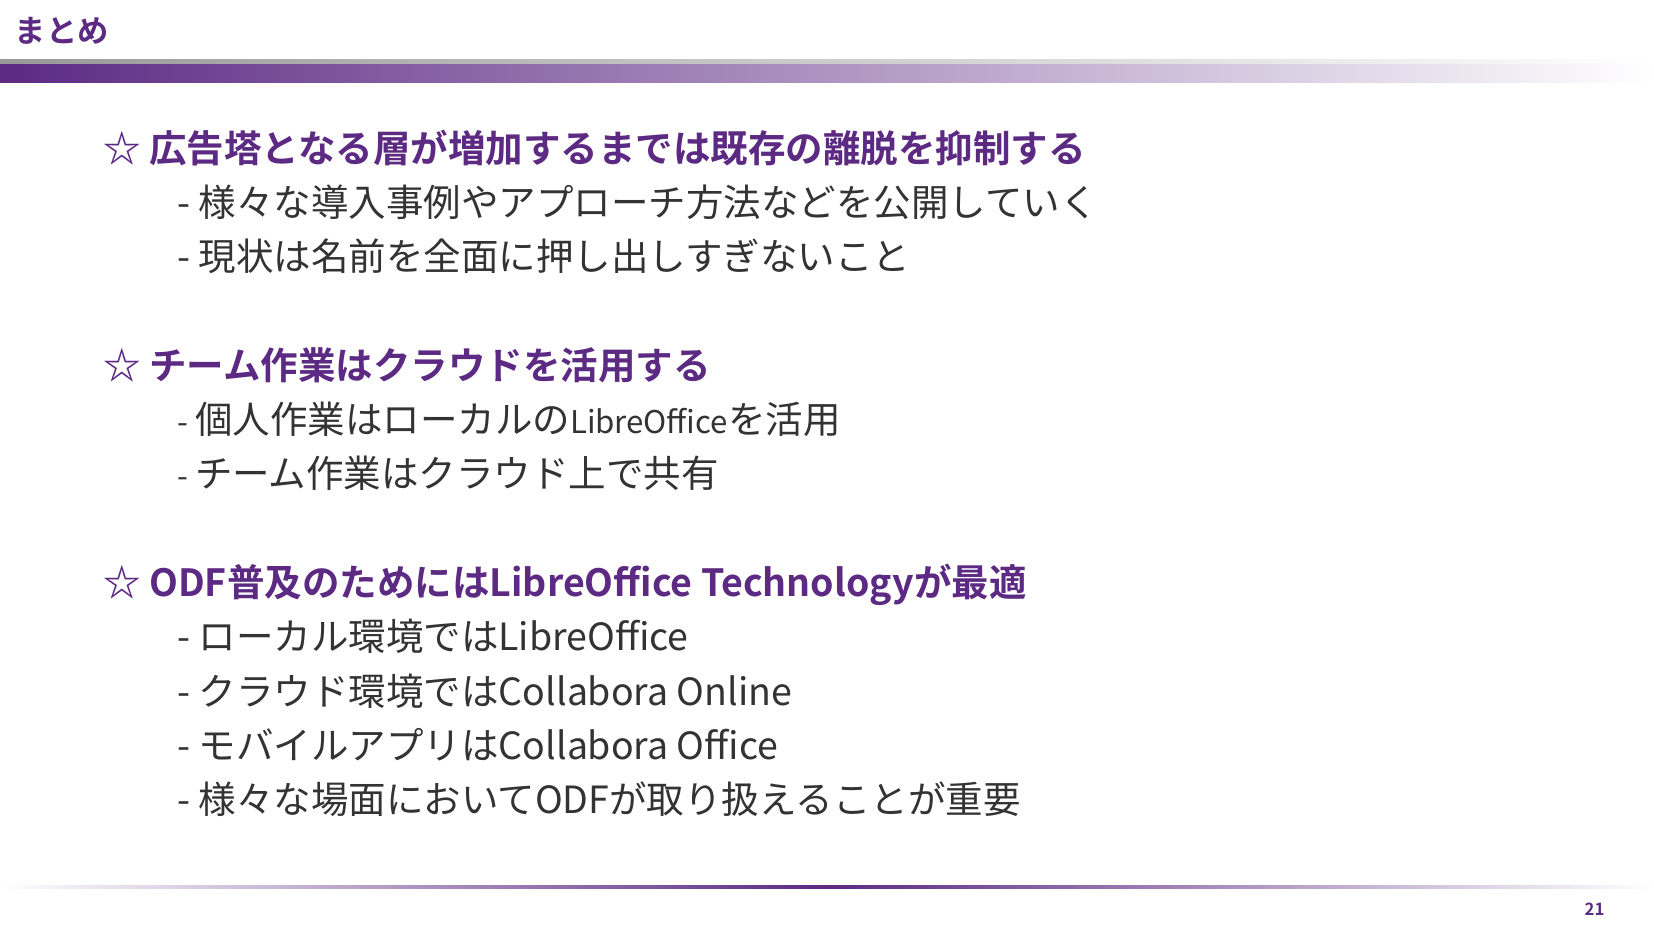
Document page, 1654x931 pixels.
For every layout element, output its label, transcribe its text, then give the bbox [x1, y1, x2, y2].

text_box ☆ 広告塔となる層が増加するまでは既存の離脱を抑制する - 様々な導入事例やアプローチ方法などを公開していく - 現状は名前を全面に押し出しすぎないこと ☆ チーム作業はクラウドを活用する - 個人作業はローカルのLibreOfficeを活用 - チーム作業はクラウド上で共有 ☆ ODF普及のためにはLibreOffice Technologyが最適 - ローカル環境ではLibreOffice - クラウド環境ではCollabora Online - モバイルアプリはCollabora Office - 様々な場面においてODFが取り扱えることが重要 [88, 111, 1565, 832]
text_box まとめ [0, 0, 1376, 59]
text_box <番号> [1535, 888, 1654, 928]
text_box [0, 885, 1654, 889]
text_box [0, 59, 1654, 83]
